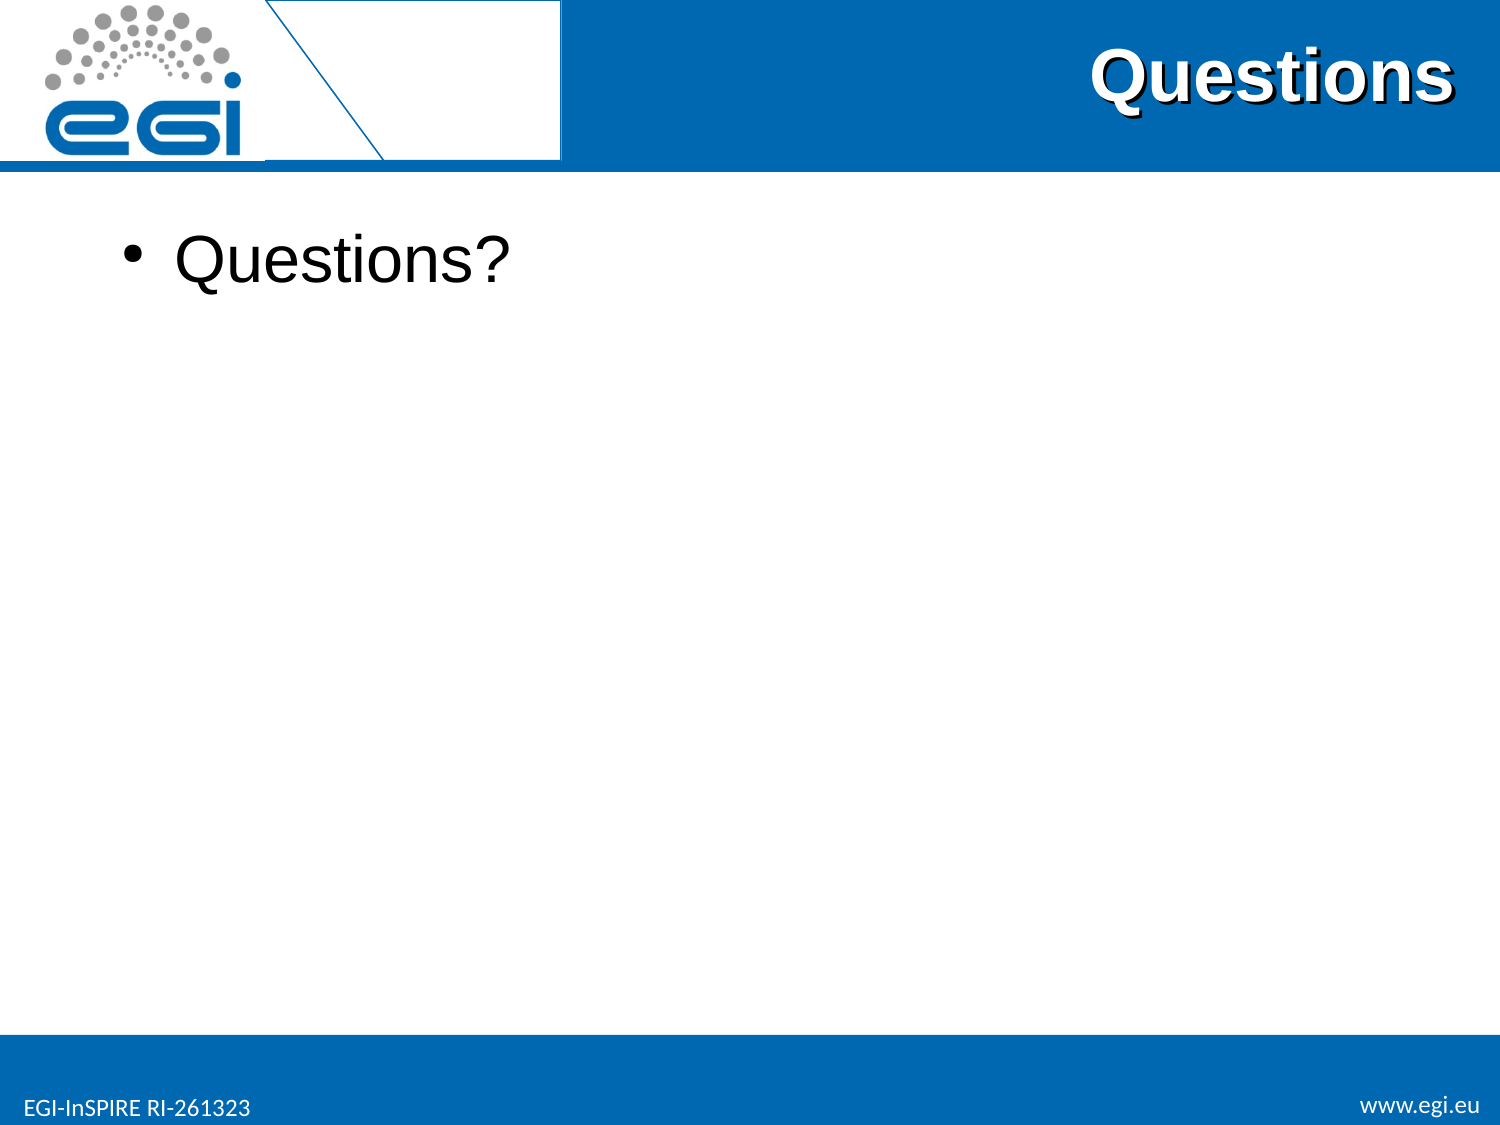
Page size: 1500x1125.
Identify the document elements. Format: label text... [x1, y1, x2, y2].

title Questions [348, 19, 1471, 161]
list Questions? [88, 208, 1471, 1004]
picture [0, 0, 265, 161]
